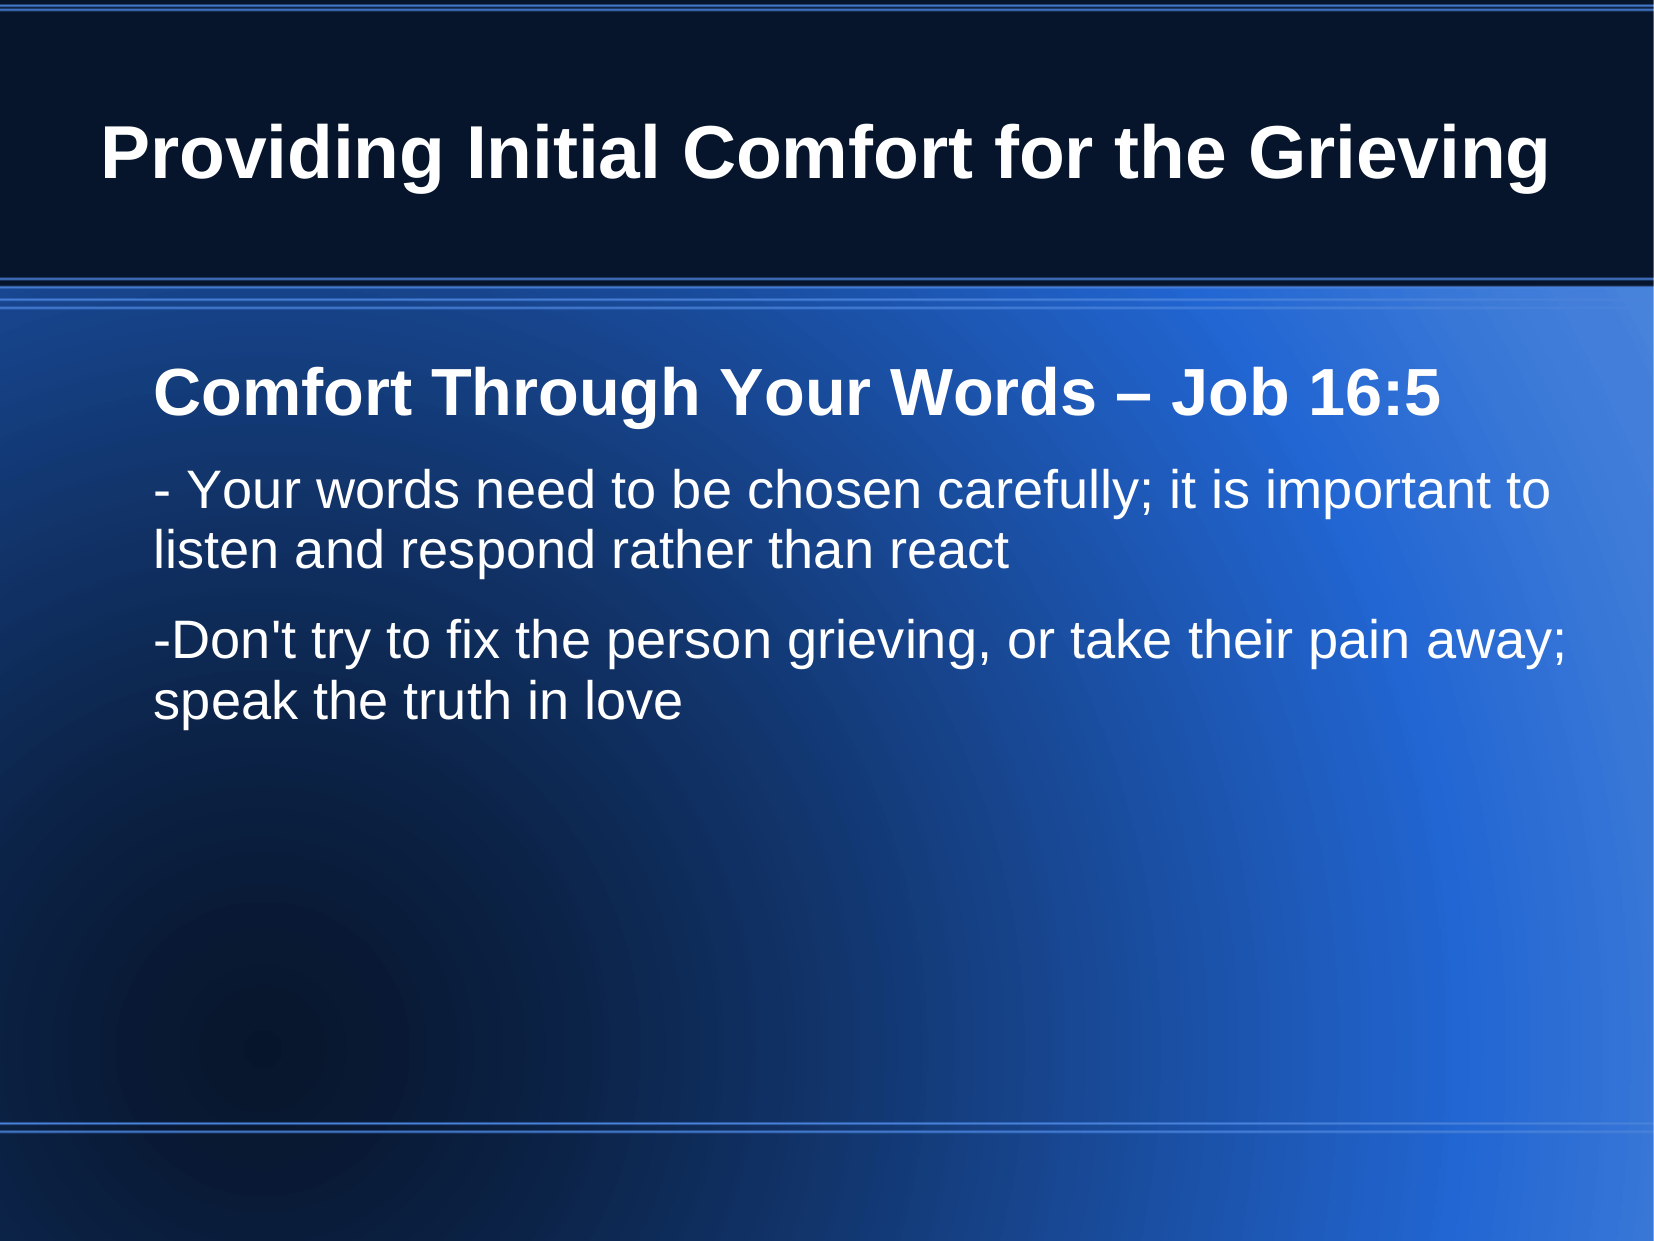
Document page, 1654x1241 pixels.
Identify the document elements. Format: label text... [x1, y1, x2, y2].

title Providing Initial Comfort for the Grieving [82, 49, 1571, 257]
list Comfort Through Your Words – Job 16:5 - Your words need to be chosen carefully; it is important to listen and respond rather than react -Don't try to fix the person grieving, or take their pain away; speak the truth in love [82, 355, 1571, 1058]
picture [0, 0, 1654, 1241]
